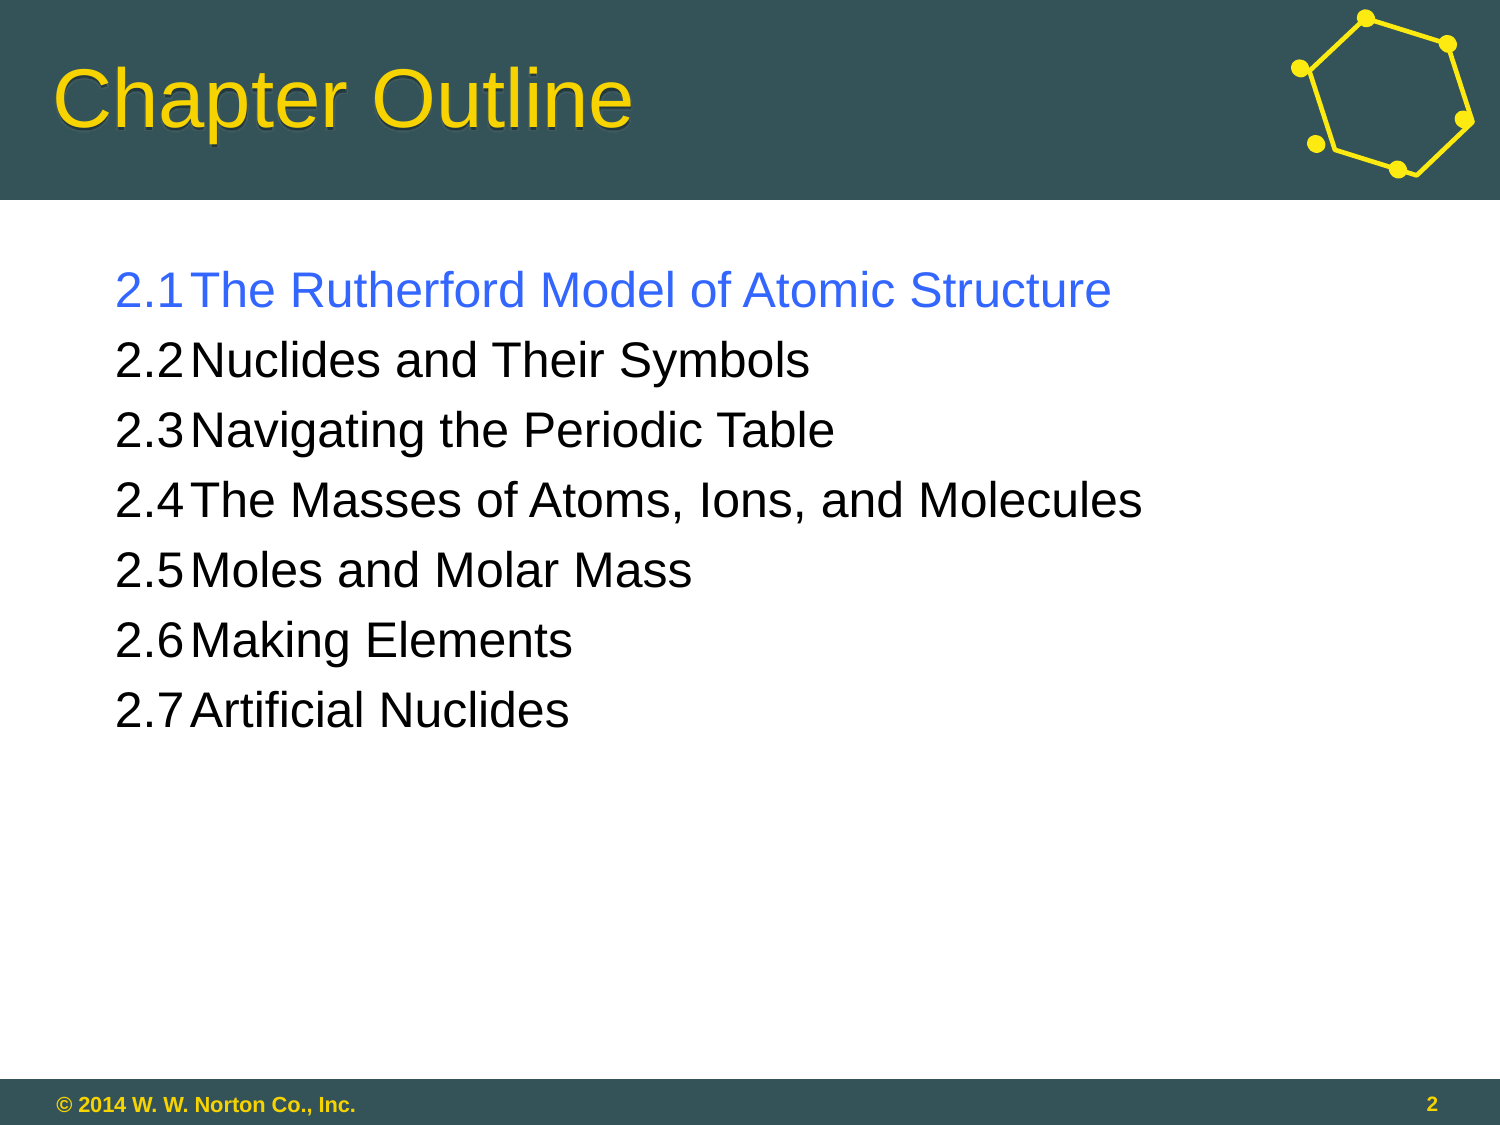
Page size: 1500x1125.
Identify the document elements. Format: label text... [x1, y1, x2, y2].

title Chapter Outline [37, 0, 1313, 189]
list 2.1 The Rutherford Model of Atomic Structure 2.2 Nuclides and Their Symbols 2.3 Navigating the Periodic Table 2.4 The Masses of Atoms, Ions, and Molecules 2.5 Moles and Molar Mass 2.6 Making Elements 2.7 Artificial Nuclides [99, 249, 1375, 963]
slide_number <number> [1411, 1086, 1468, 1119]
